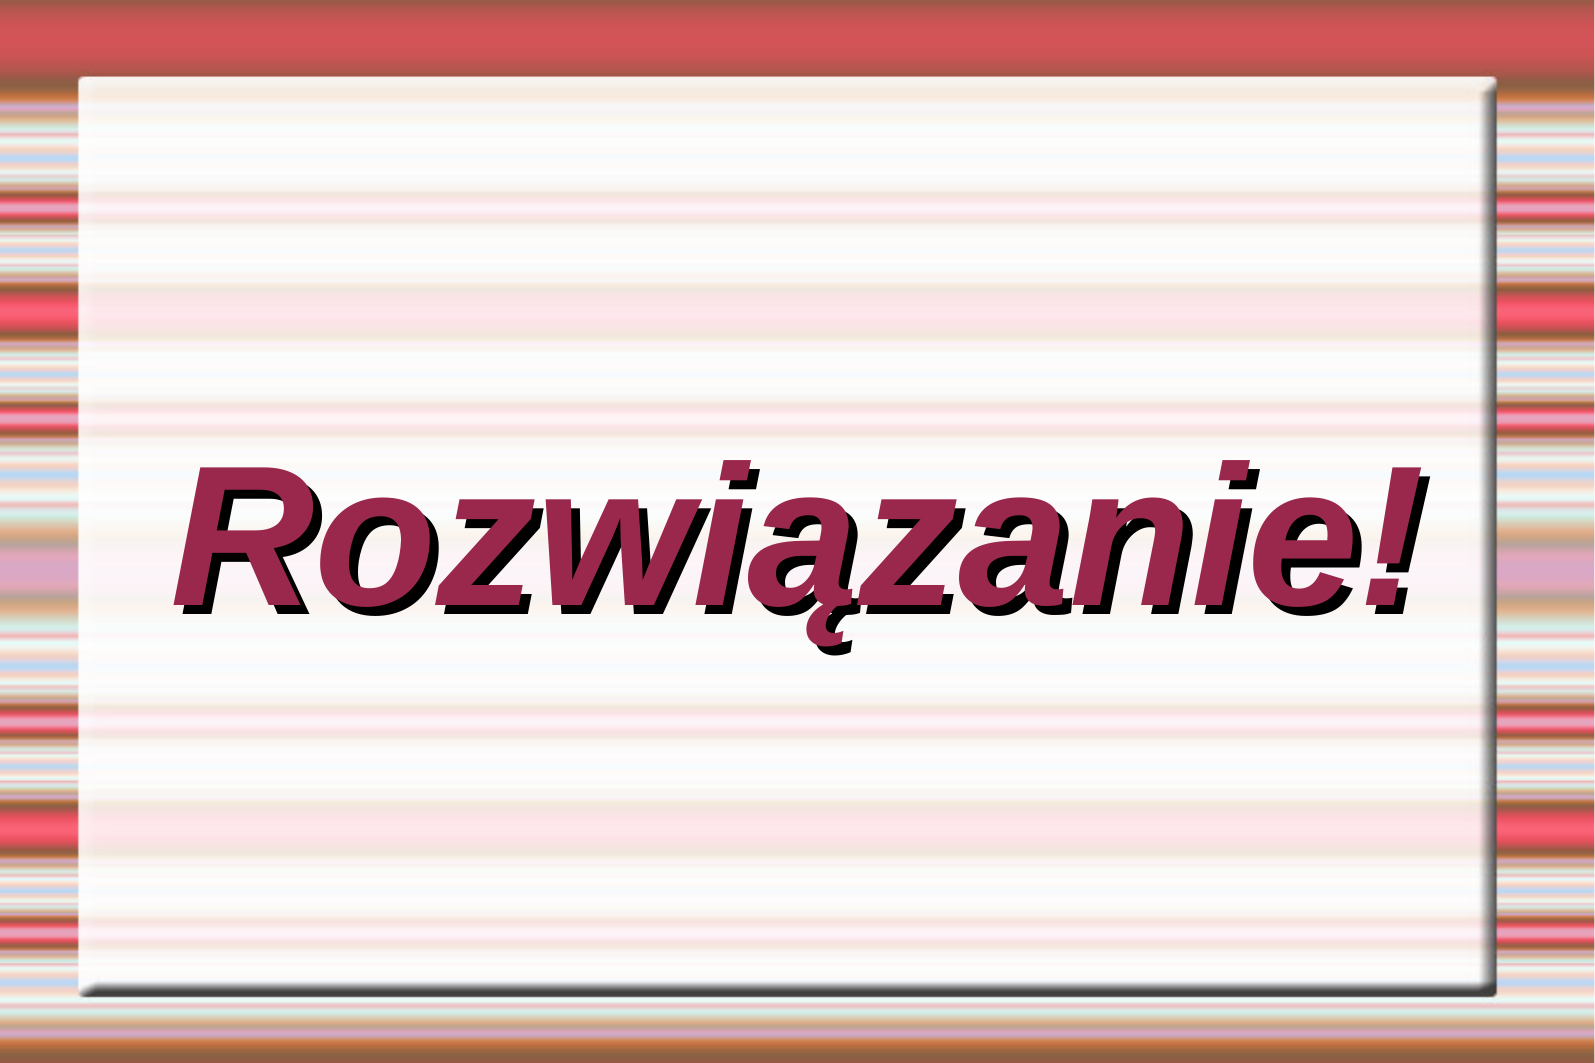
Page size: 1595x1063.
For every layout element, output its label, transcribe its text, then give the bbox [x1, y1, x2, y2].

title Rozwiązanie! [117, 98, 1479, 975]
picture [0, 0, 1595, 1063]
